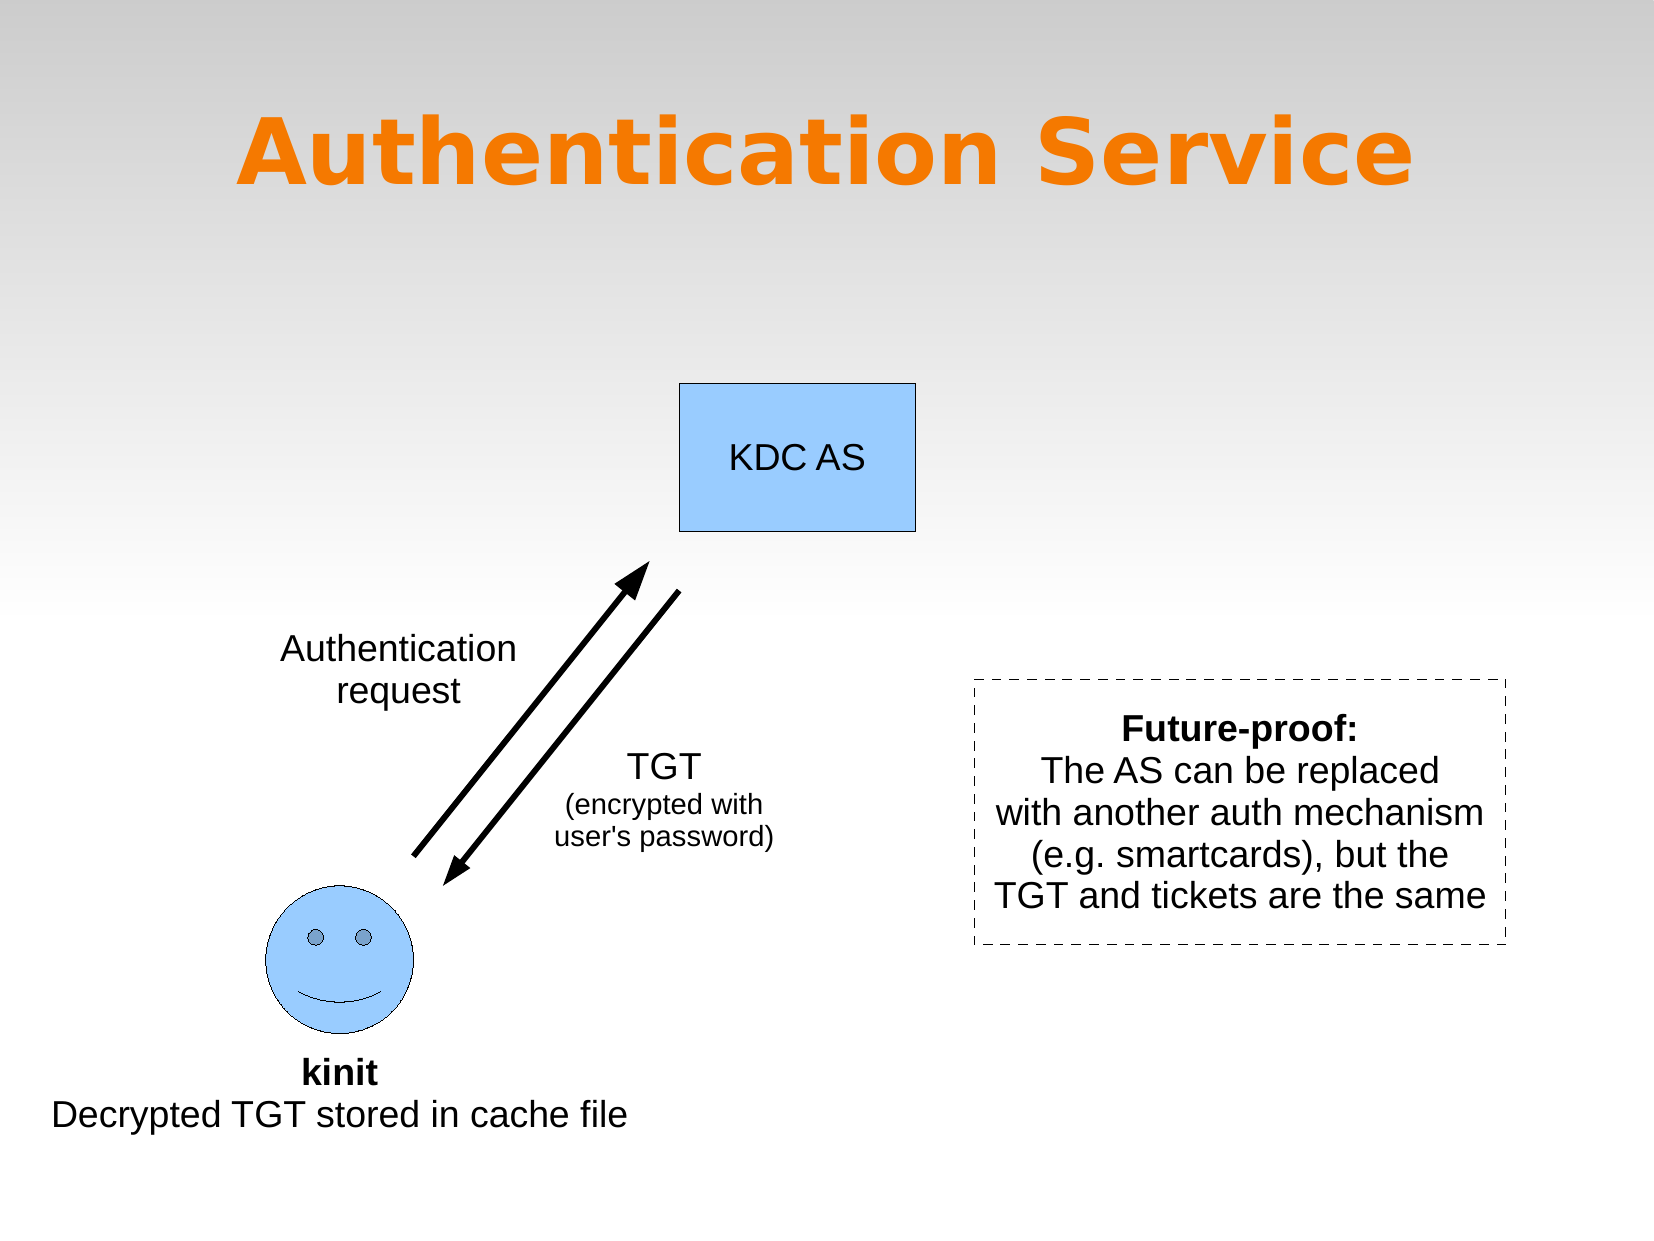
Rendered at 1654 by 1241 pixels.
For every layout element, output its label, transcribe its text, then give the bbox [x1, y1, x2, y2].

text_box kinit Decrypted TGT stored in cache file [29, 1043, 650, 1154]
text_box KDC AS [679, 383, 916, 532]
text_box TGT (encrypted with user's password) [501, 738, 827, 873]
text_box [265, 885, 414, 1034]
text_box Authentication request [236, 620, 562, 728]
title Authentication Service [82, 49, 1571, 257]
text_box Future-proof: The AS can be replaced with another auth mechanism (e.g. smartcards), but the TGT and tickets are the same [974, 679, 1506, 945]
